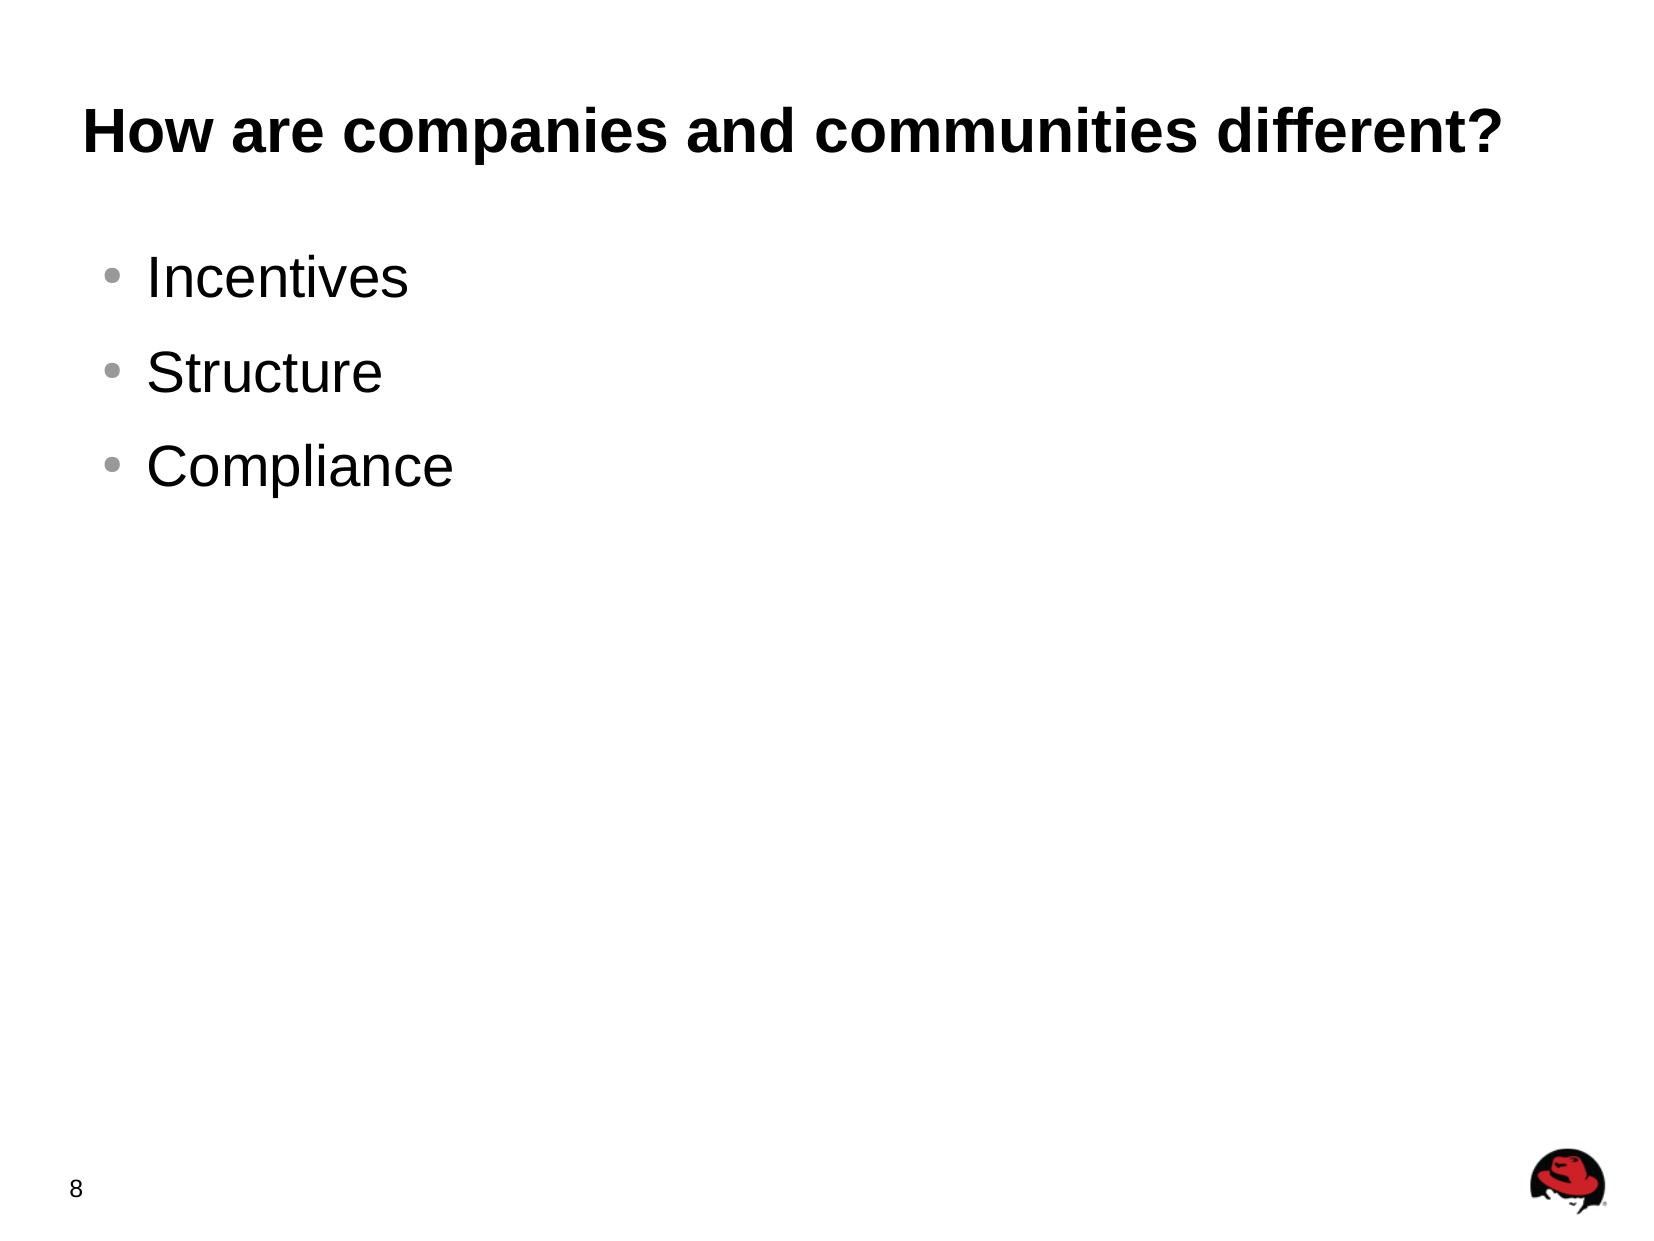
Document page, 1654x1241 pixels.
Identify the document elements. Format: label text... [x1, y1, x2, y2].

list Incentives Structure Compliance [86, 244, 1576, 1039]
title How are companies and communities different? [82, 37, 1571, 226]
picture [1529, 1146, 1613, 1224]
